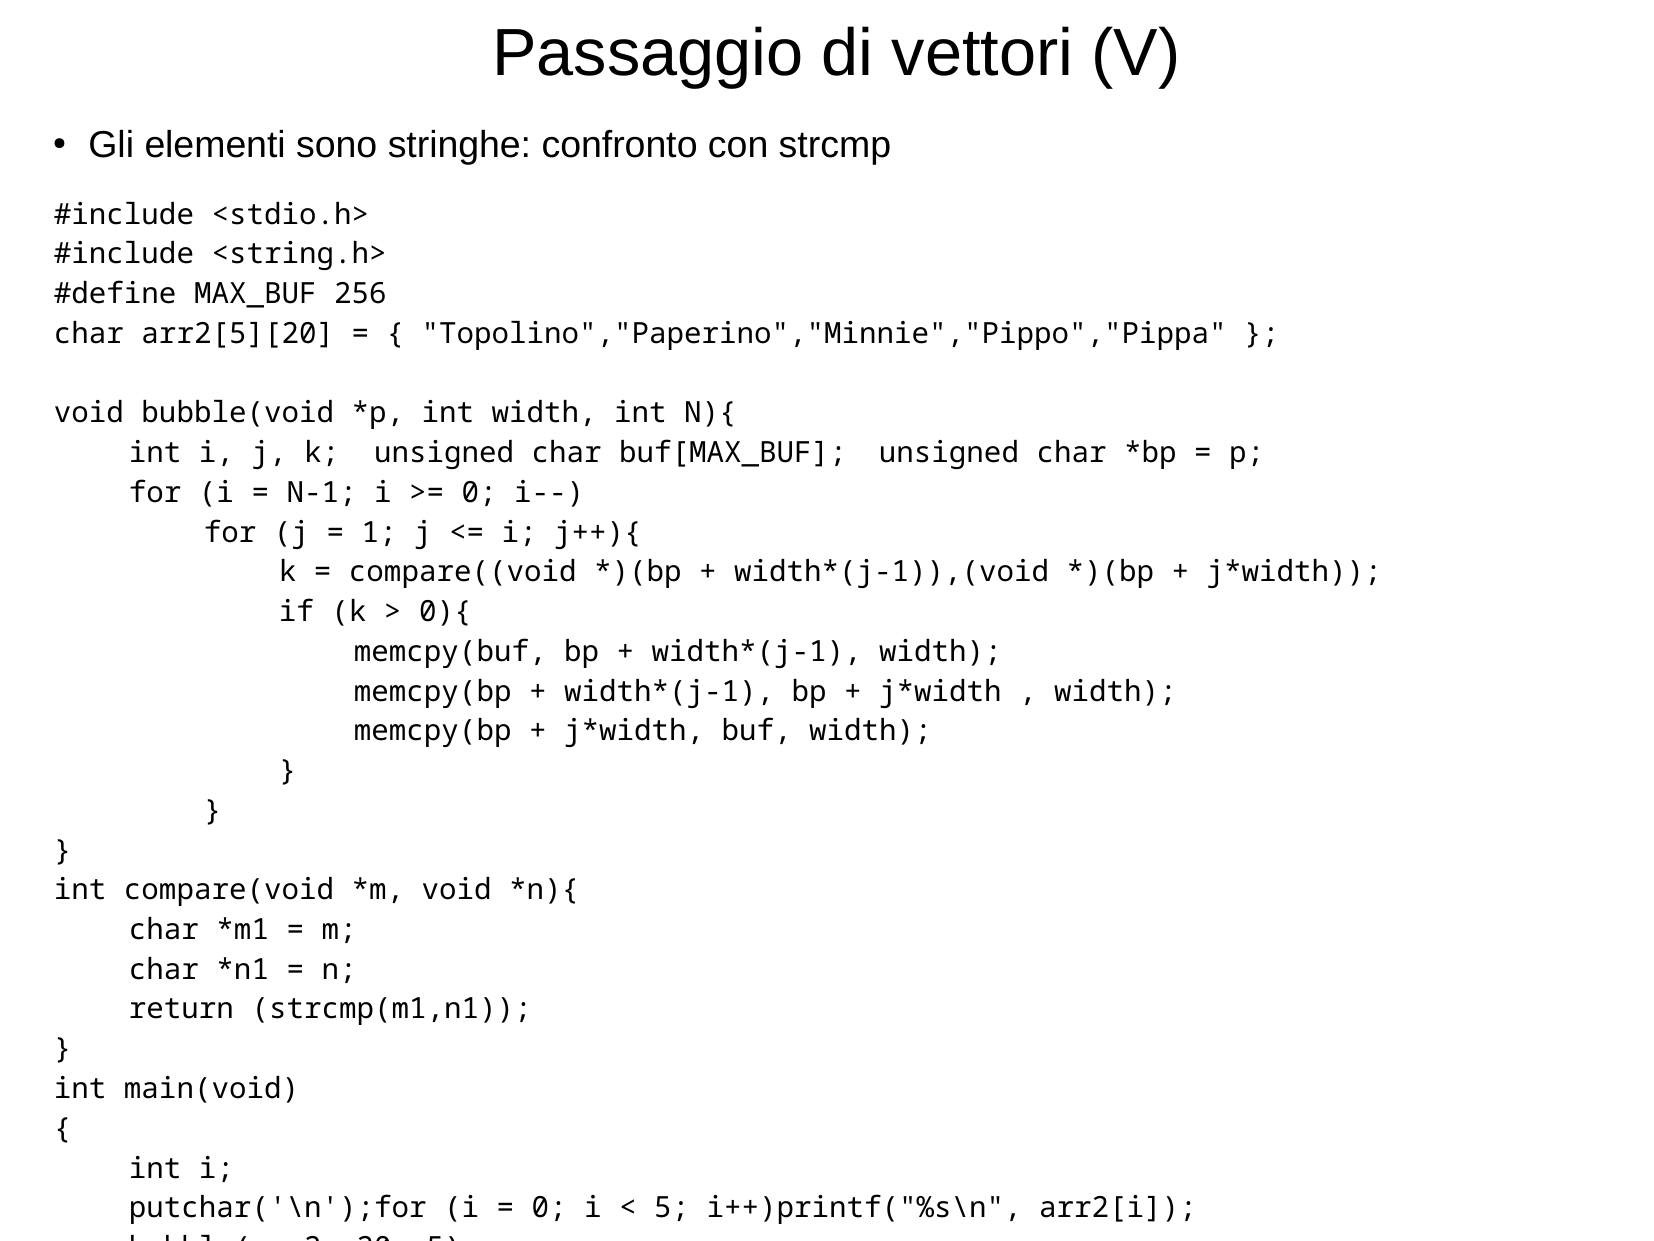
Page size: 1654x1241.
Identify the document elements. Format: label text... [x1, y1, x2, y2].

text_box #include <stdio.h> #include <string.h> #define MAX_BUF 256 char arr2[5][20] = { "Topolino","Paperino","Minnie","Pippo","Pippa" }; void bubble(void *p, int width, int N){ int i, j, k; unsigned char buf[MAX_BUF]; unsigned char *bp = p; for (i = N-1; i >= 0; i--) for (j = 1; j <= i; j++){ k = compare((void *)(bp + width*(j-1)),(void *)(bp + j*width)); if (k > 0){ memcpy(buf, bp + width*(j-1), width); memcpy(bp + width*(j-1), bp + j*width , width); memcpy(bp + j*width, buf, width); } } } int compare(void *m, void *n){ char *m1 = m; char *n1 = n; return (strcmp(m1,n1)); } int main(void) { int i; putchar('\n');for (i = 0; i < 5; i++)printf("%s\n", arr2[i]); bubble(arr2, 20, 5); putchar('\n\n');for (i = 0; i < 5; i++)printf("%s\n", arr2[i]); return 0; } [39, 185, 1600, 1221]
title Passaggio di vettori (V) [30, 0, 1621, 157]
text_box Gli elementi sono stringhe: confronto con strcmp [38, 116, 1654, 174]
